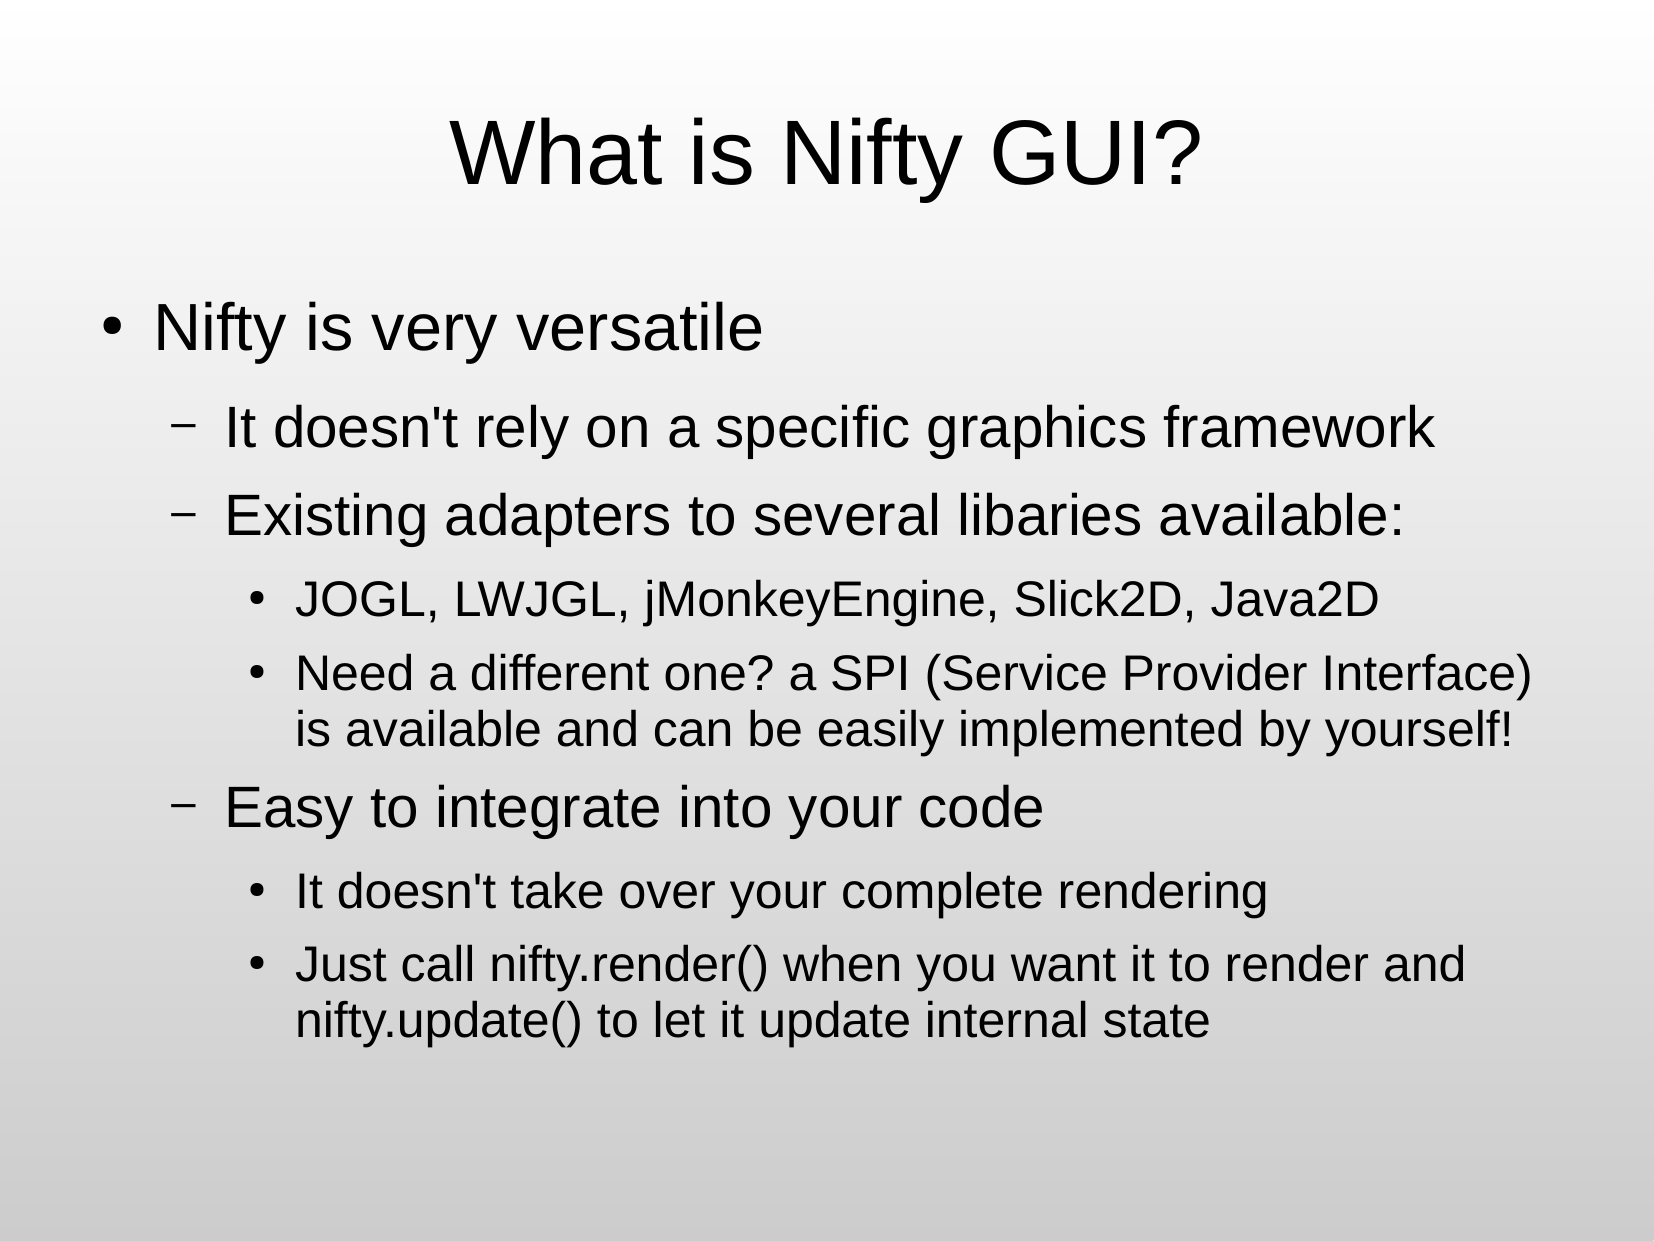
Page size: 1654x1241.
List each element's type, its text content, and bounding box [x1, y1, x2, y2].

list Nifty is very versatile It doesn't rely on a specific graphics framework Existing adapters to several libaries available: JOGL, LWJGL, jMonkeyEngine, Slick2D, Java2D Need a different one? a SPI (Service Provider Interface) is available and can be easily implemented by yourself! Easy to integrate into your code It doesn't take over your complete rendering Just call nifty.render() when you want it to render and nifty.update() to let it update internal state [82, 290, 1571, 1109]
title What is Nifty GUI? [82, 49, 1571, 257]
